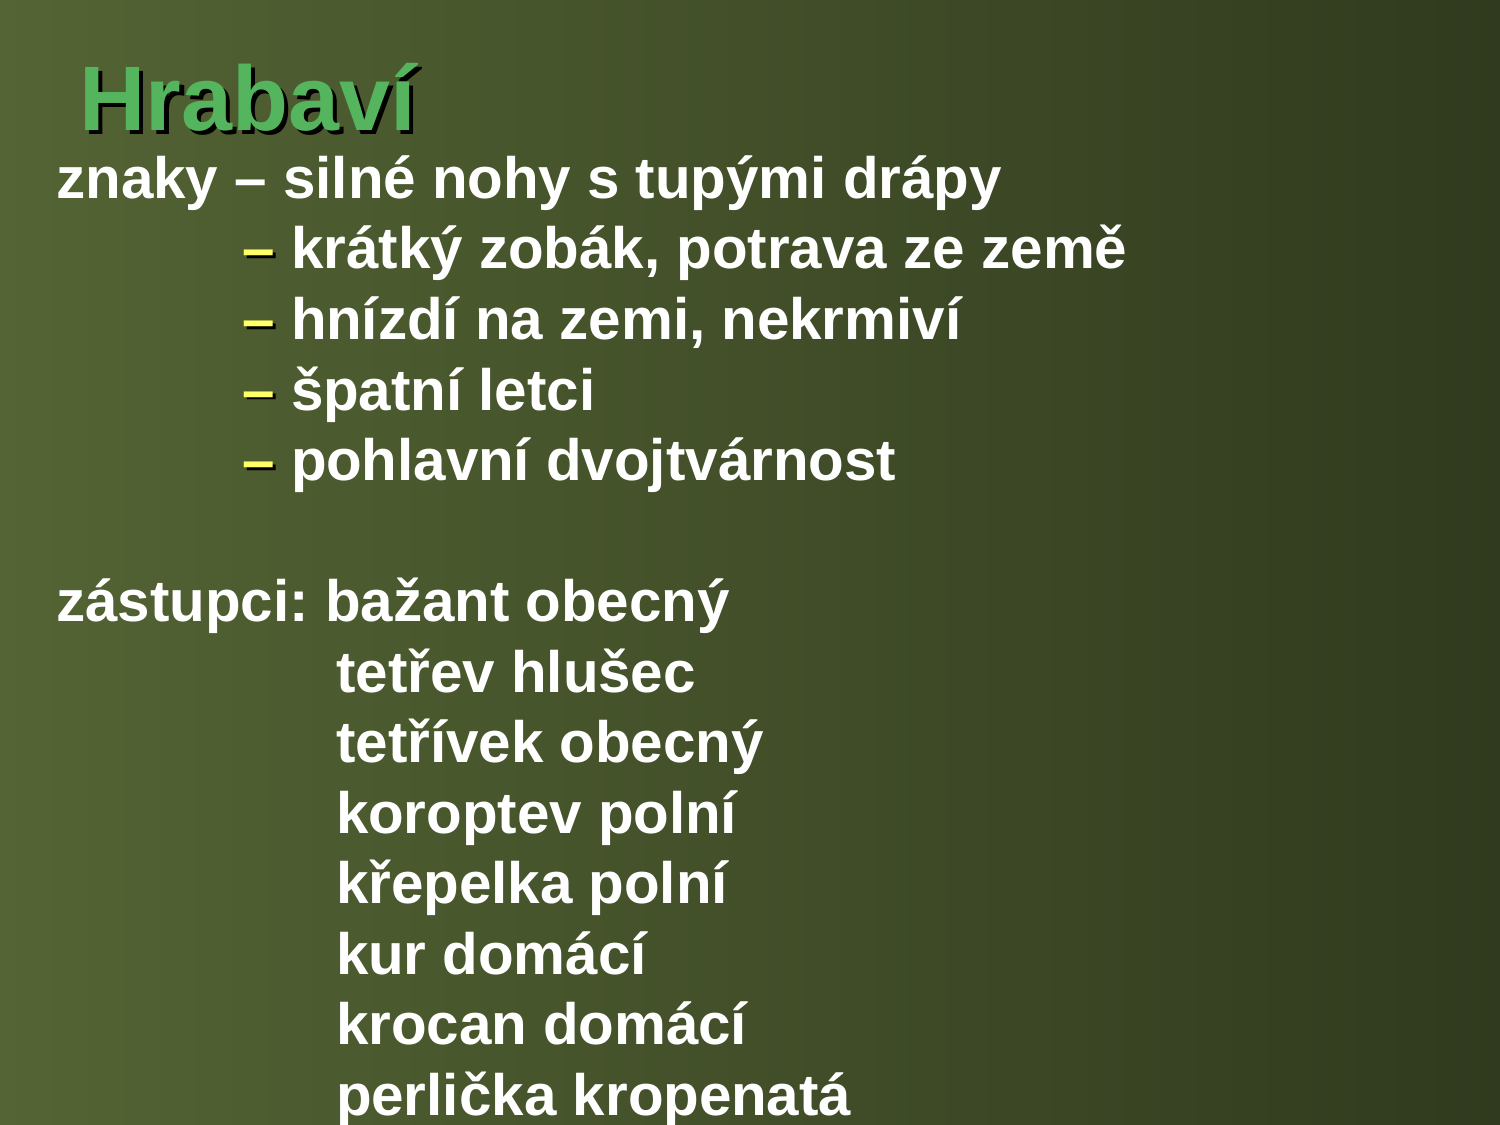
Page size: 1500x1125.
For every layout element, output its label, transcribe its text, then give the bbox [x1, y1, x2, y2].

title Hrabaví [64, 0, 1415, 101]
list znaky – silné nohy s tupými drápy – krátký zobák, potrava ze země – hnízdí na zemi, nekrmiví – špatní letci – pohlavní dvojtvárnost zástupci: bažant obecný tetřev hlušec tetřívek obecný koroptev polní křepelka polní kur domácí krocan domácí perlička kropenatá [41, 101, 1459, 1125]
